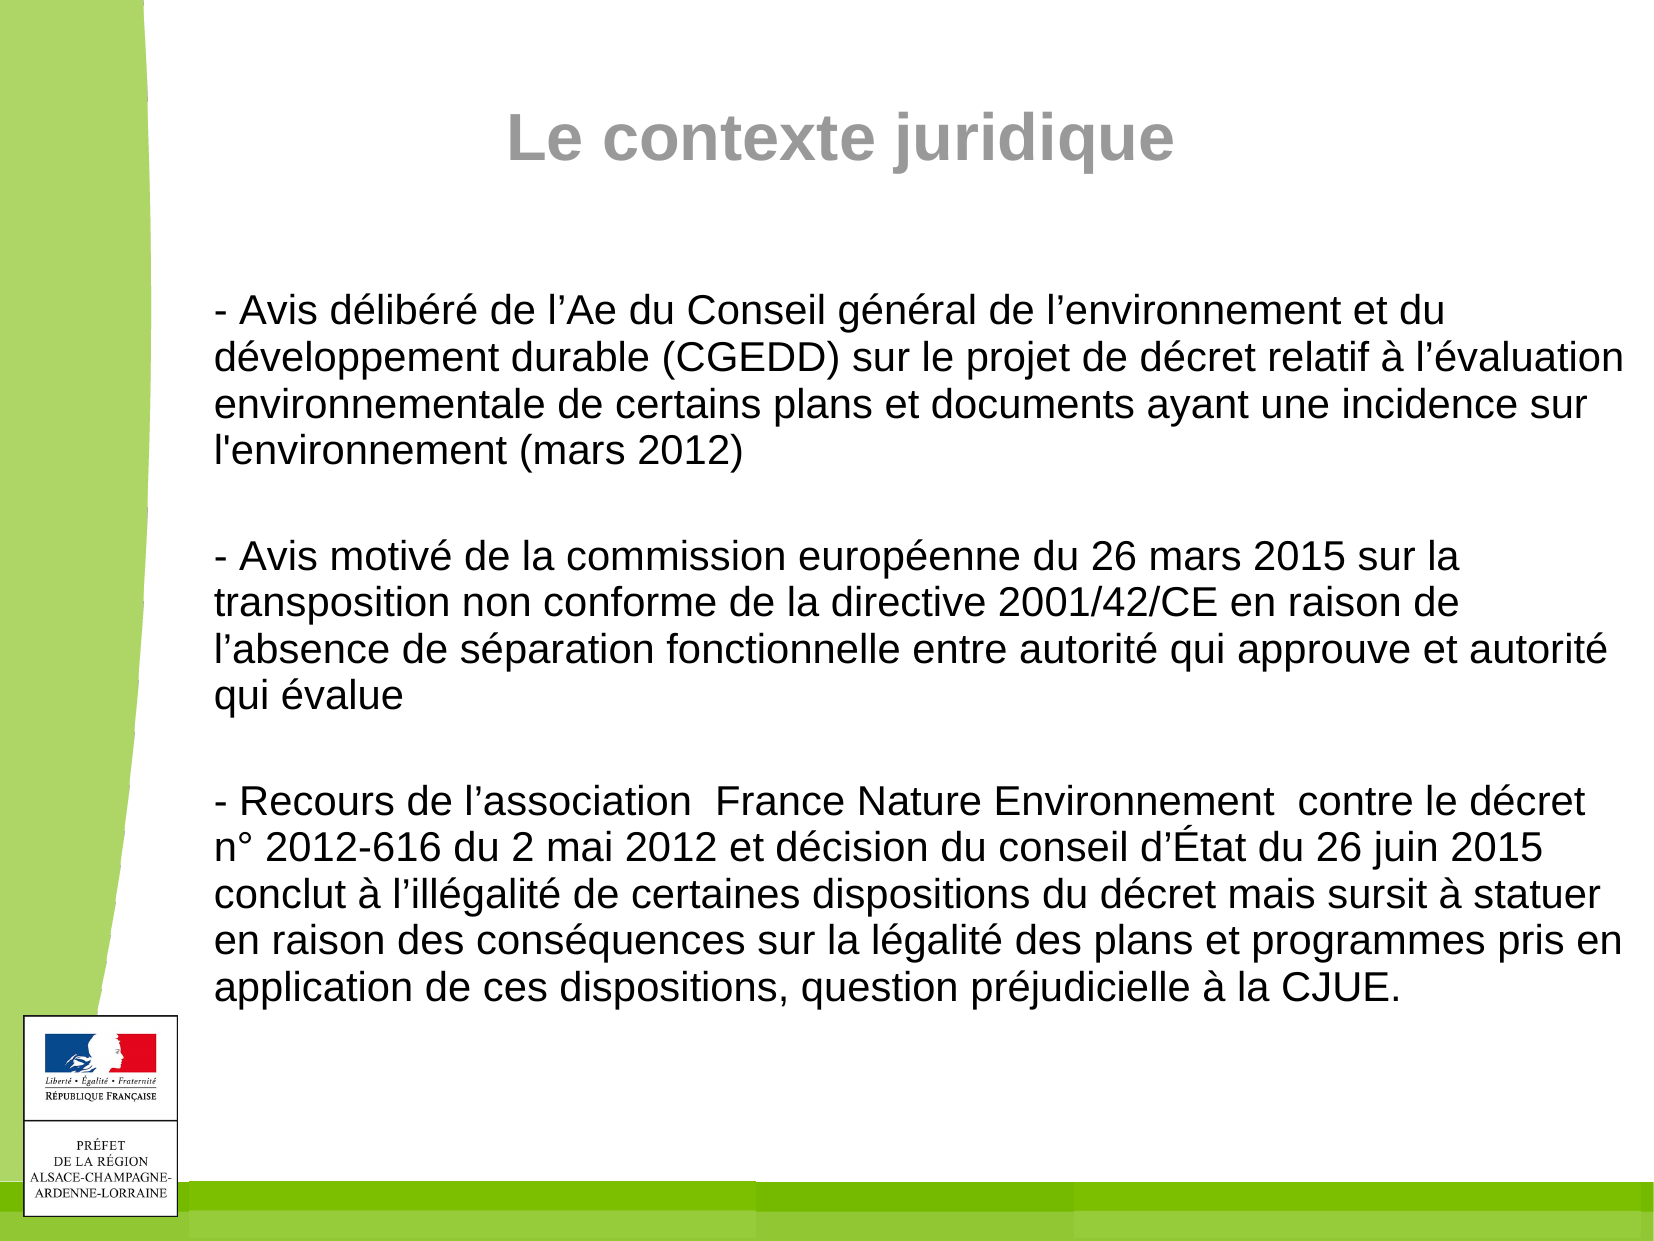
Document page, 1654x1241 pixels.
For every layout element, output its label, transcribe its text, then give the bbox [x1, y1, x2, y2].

picture [0, 0, 1654, 1241]
list - Avis délibéré de l’Ae du Conseil général de l’environnement et du développement durable (CGEDD) sur le projet de décret relatif à l’évaluation environnementale de certains plans et documents ayant une incidence sur l'environnement (mars 2012) - Avis motivé de la commission européenne du 26 mars 2015 sur la transposition non conforme de la directive 2001/42/CE en raison de l’absence de séparation fonctionnelle entre autorité qui approuve et autorité qui évalue - Recours de l’association France Nature Environnement contre le décret n° 2012-616 du 2 mai 2012 et décision du conseil d’État du 26 juin 2015 conclut à l’illégalité de certaines dispositions du décret mais sursit à statuer en raison des conséquences sur la légalité des plans et programmes pris en application de ces dispositions, question préjudicielle à la CJUE. [142, 287, 1631, 1008]
title Le contexte juridique [134, 34, 1548, 242]
